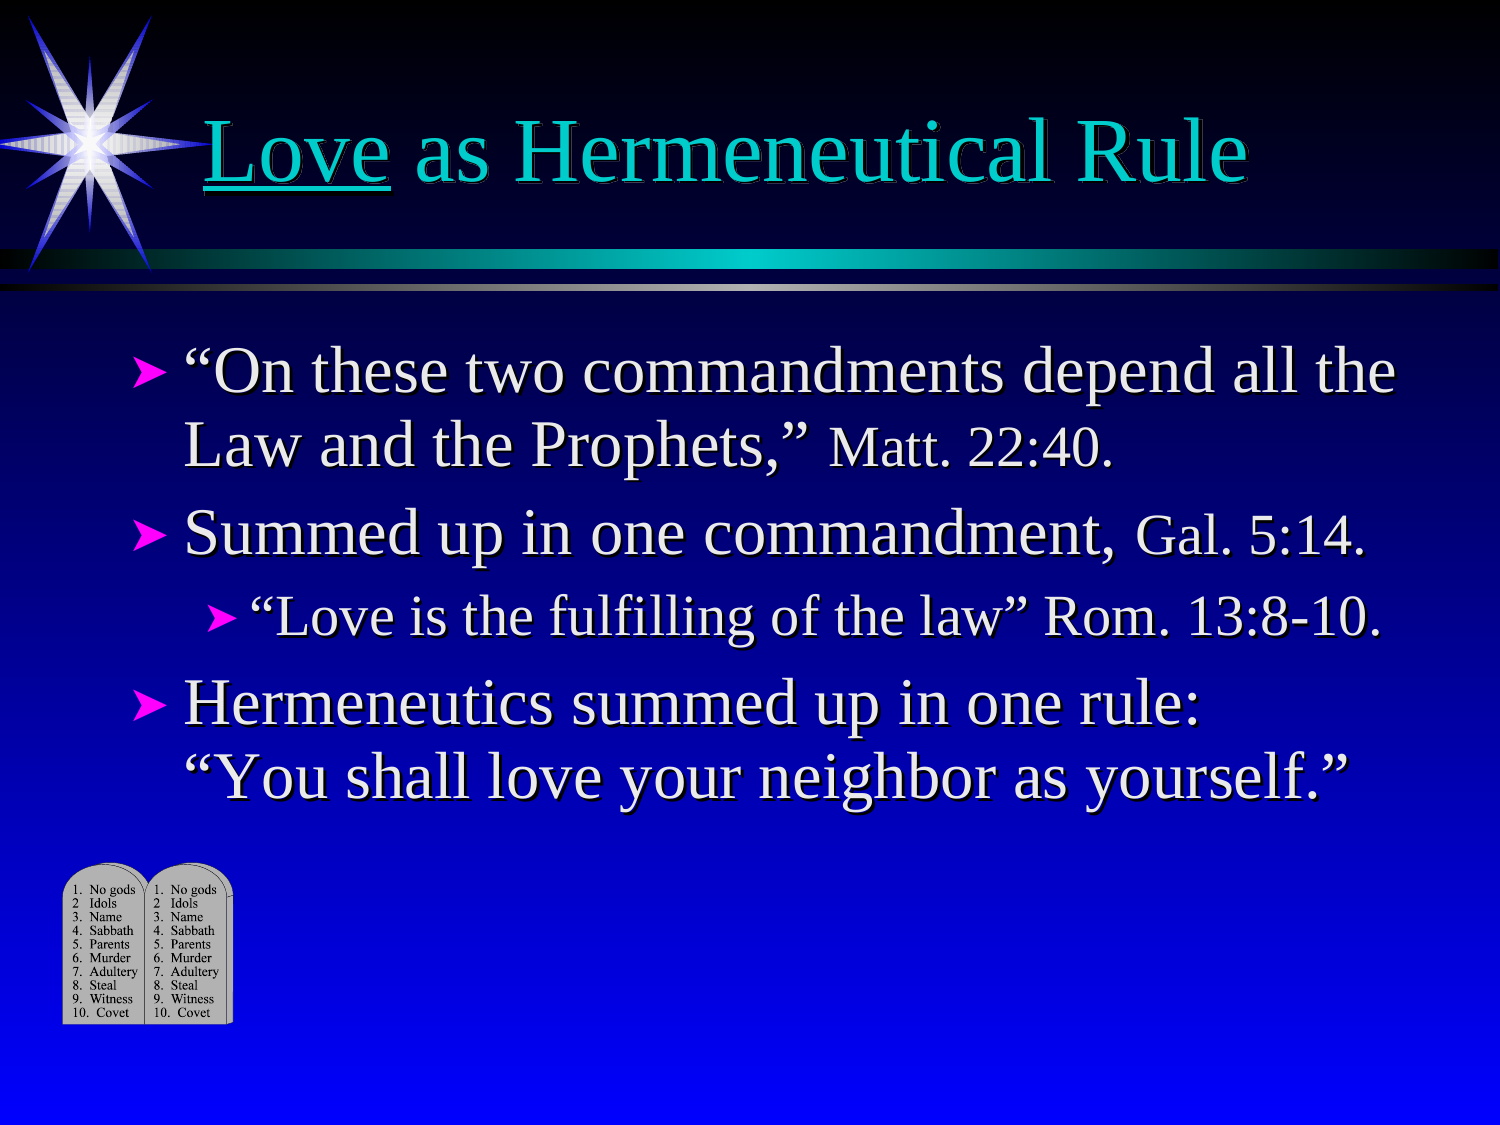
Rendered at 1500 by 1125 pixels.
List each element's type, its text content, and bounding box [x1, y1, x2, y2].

text_box you [127, 233, 139, 239]
list “On these two commandments depend all the Law and the Prophets,” Matt. 22:40. Summed up in one commandment, Gal. 5:14. “Love is the fulfilling of the law” Rom. 13:8-10. Hermeneutics summed up in one rule: “You shall love your neighbor as yourself.” [112, 324, 1450, 1001]
chart [62, 862, 250, 1032]
text_box you [40, 233, 52, 239]
title Love as Hermeneutical Rule [187, 56, 1463, 244]
